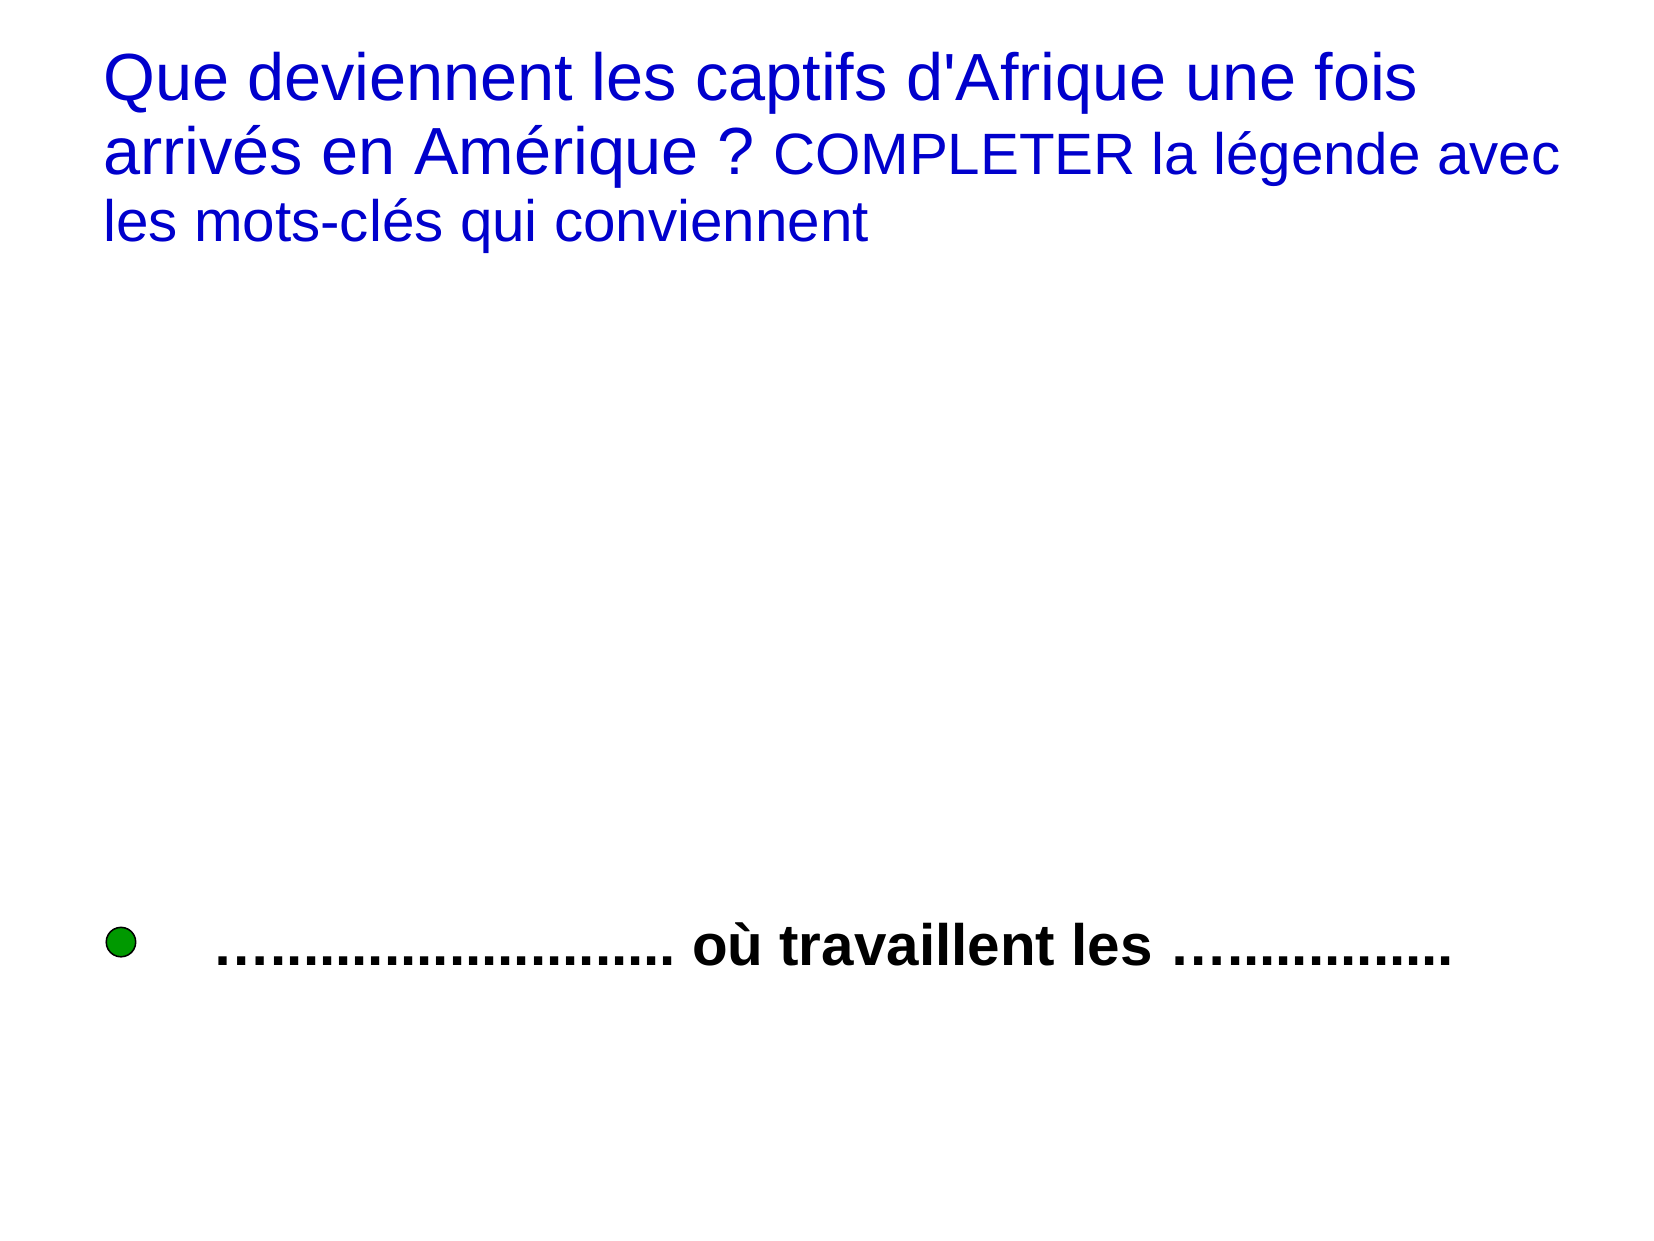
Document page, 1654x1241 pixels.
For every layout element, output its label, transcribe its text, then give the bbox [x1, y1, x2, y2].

text_box …......................... où travaillent les ….............. [212, 826, 1607, 1056]
text_box Que deviennent les captifs d'Afrique une fois arrivés en Amérique ? COMPLETER la légende avec les mots-clés qui conviennent [88, 28, 1595, 166]
text_box [106, 927, 136, 957]
